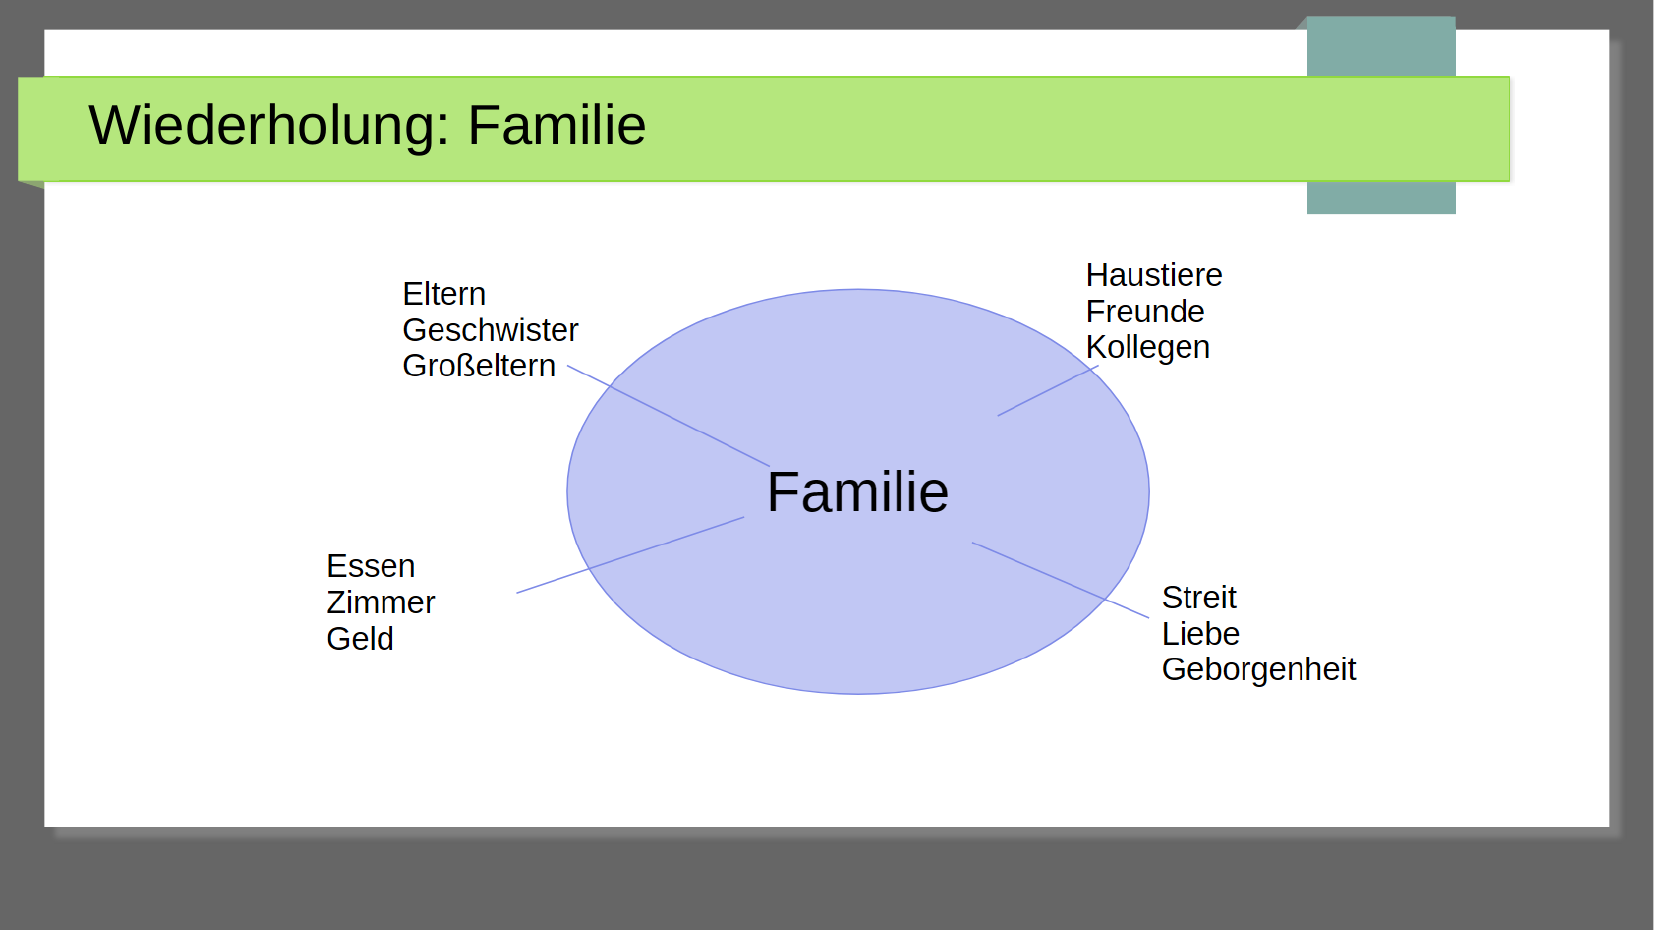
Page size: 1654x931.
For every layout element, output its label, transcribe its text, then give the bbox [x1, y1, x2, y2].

title Wiederholung: Familie [88, 73, 1506, 178]
picture [270, 261, 1416, 715]
